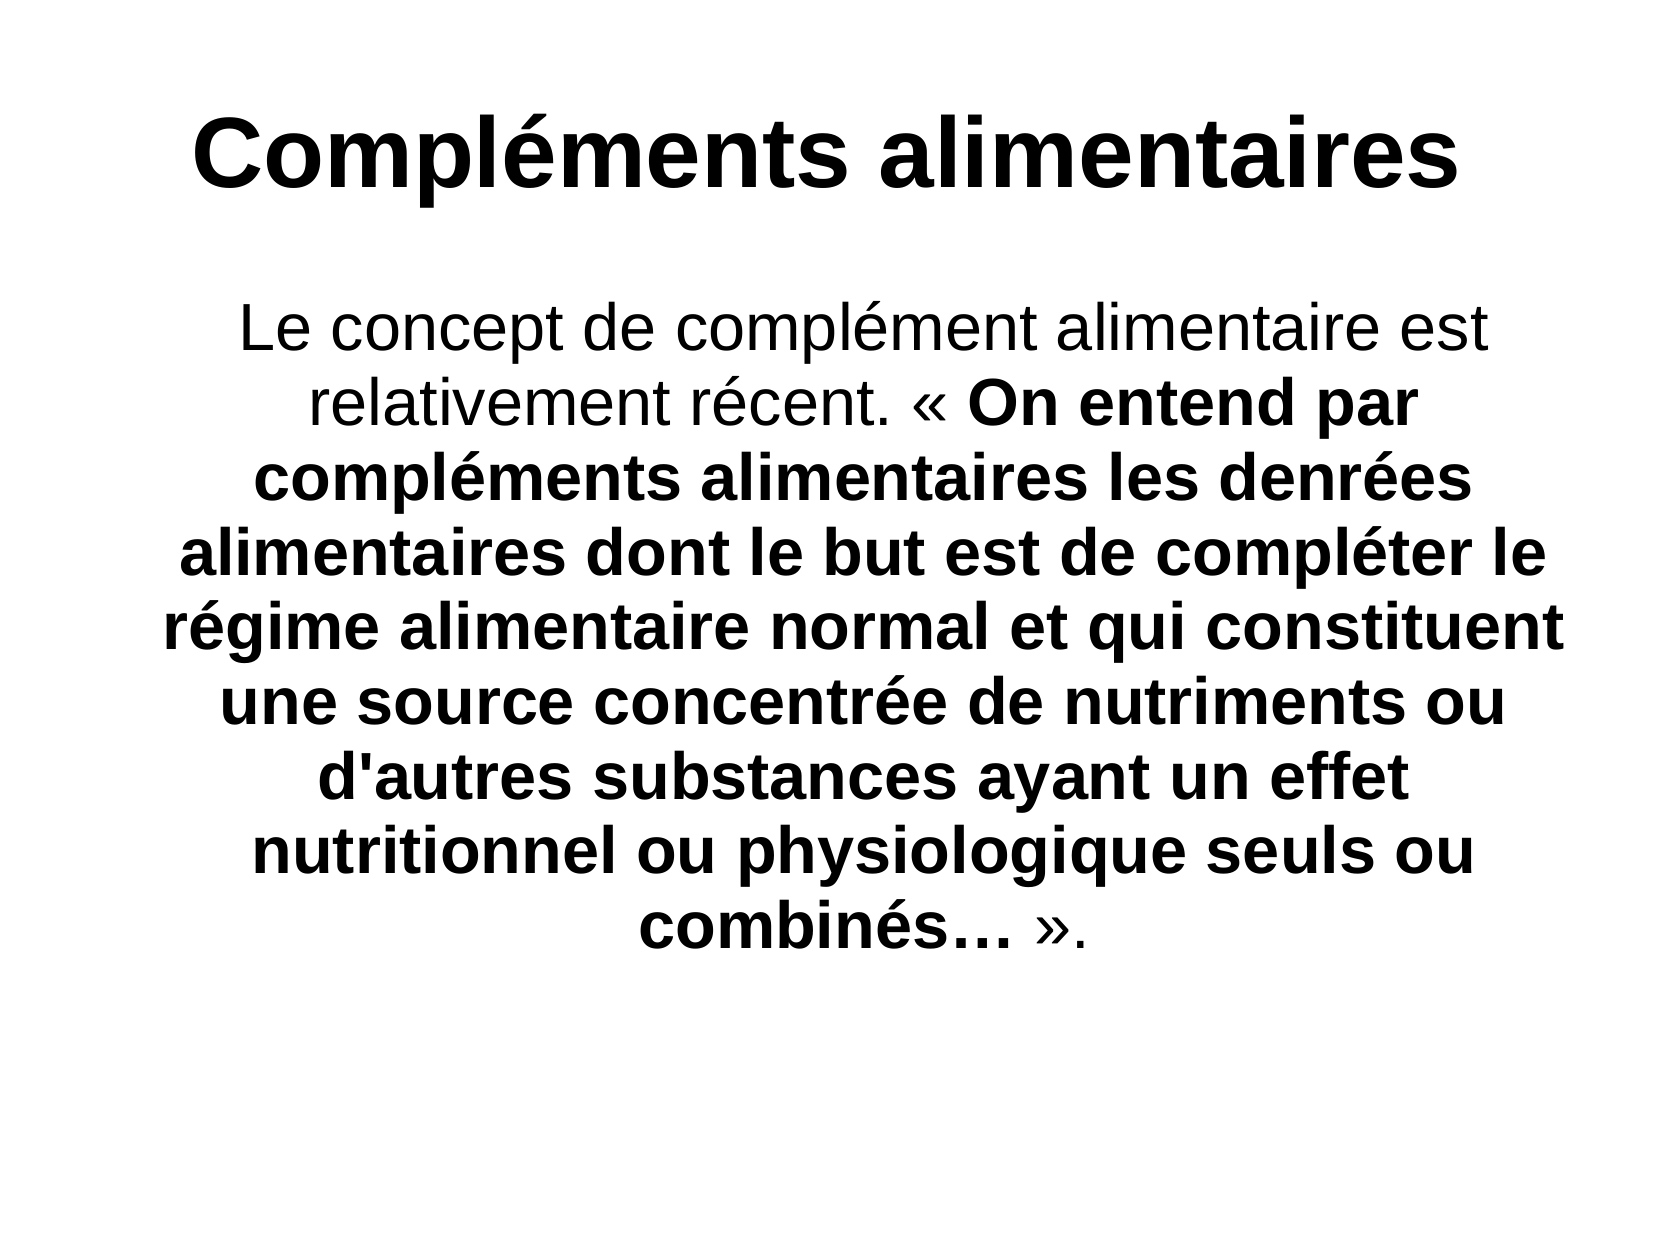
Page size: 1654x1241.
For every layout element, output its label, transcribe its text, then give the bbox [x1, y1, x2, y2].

title Compléments alimentaires [82, 49, 1571, 257]
list Le concept de complément alimentaire est relativement récent. « On entend par compléments alimentaires les denrées alimentaires dont le but est de compléter le régime alimentaire normal et qui constituent une source concentrée de nutriments ou d'autres substances ayant un effet nutritionnel ou physiologique seuls ou combinés… ». [82, 290, 1571, 1010]
